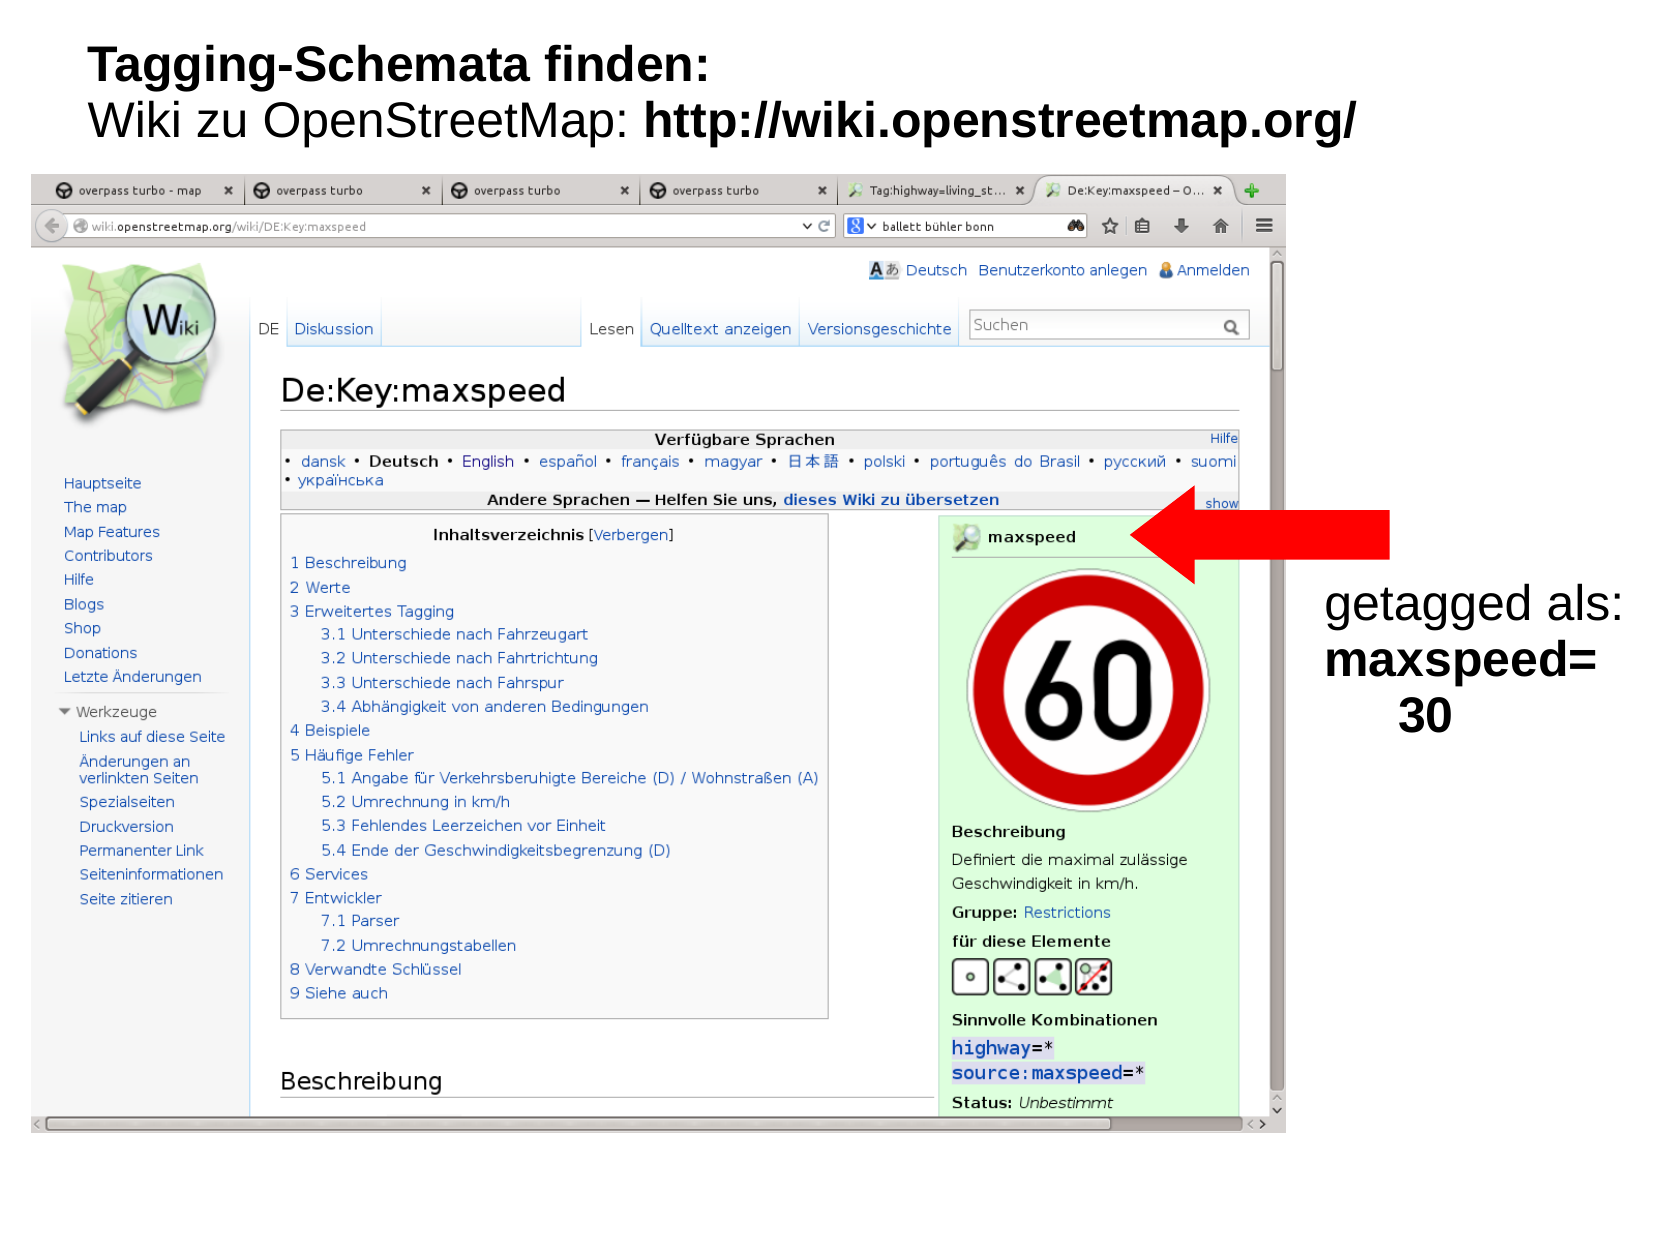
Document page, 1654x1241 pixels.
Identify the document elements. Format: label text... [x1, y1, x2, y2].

text_box getagged als: maxspeed= 30 [1309, 568, 1642, 752]
picture [31, 174, 1286, 1133]
text_box [1129, 485, 1390, 585]
text_box Tagging-Schemata finden: Wiki zu OpenStreetMap: http://wiki.openstreetmap.org/ [72, 28, 1393, 157]
